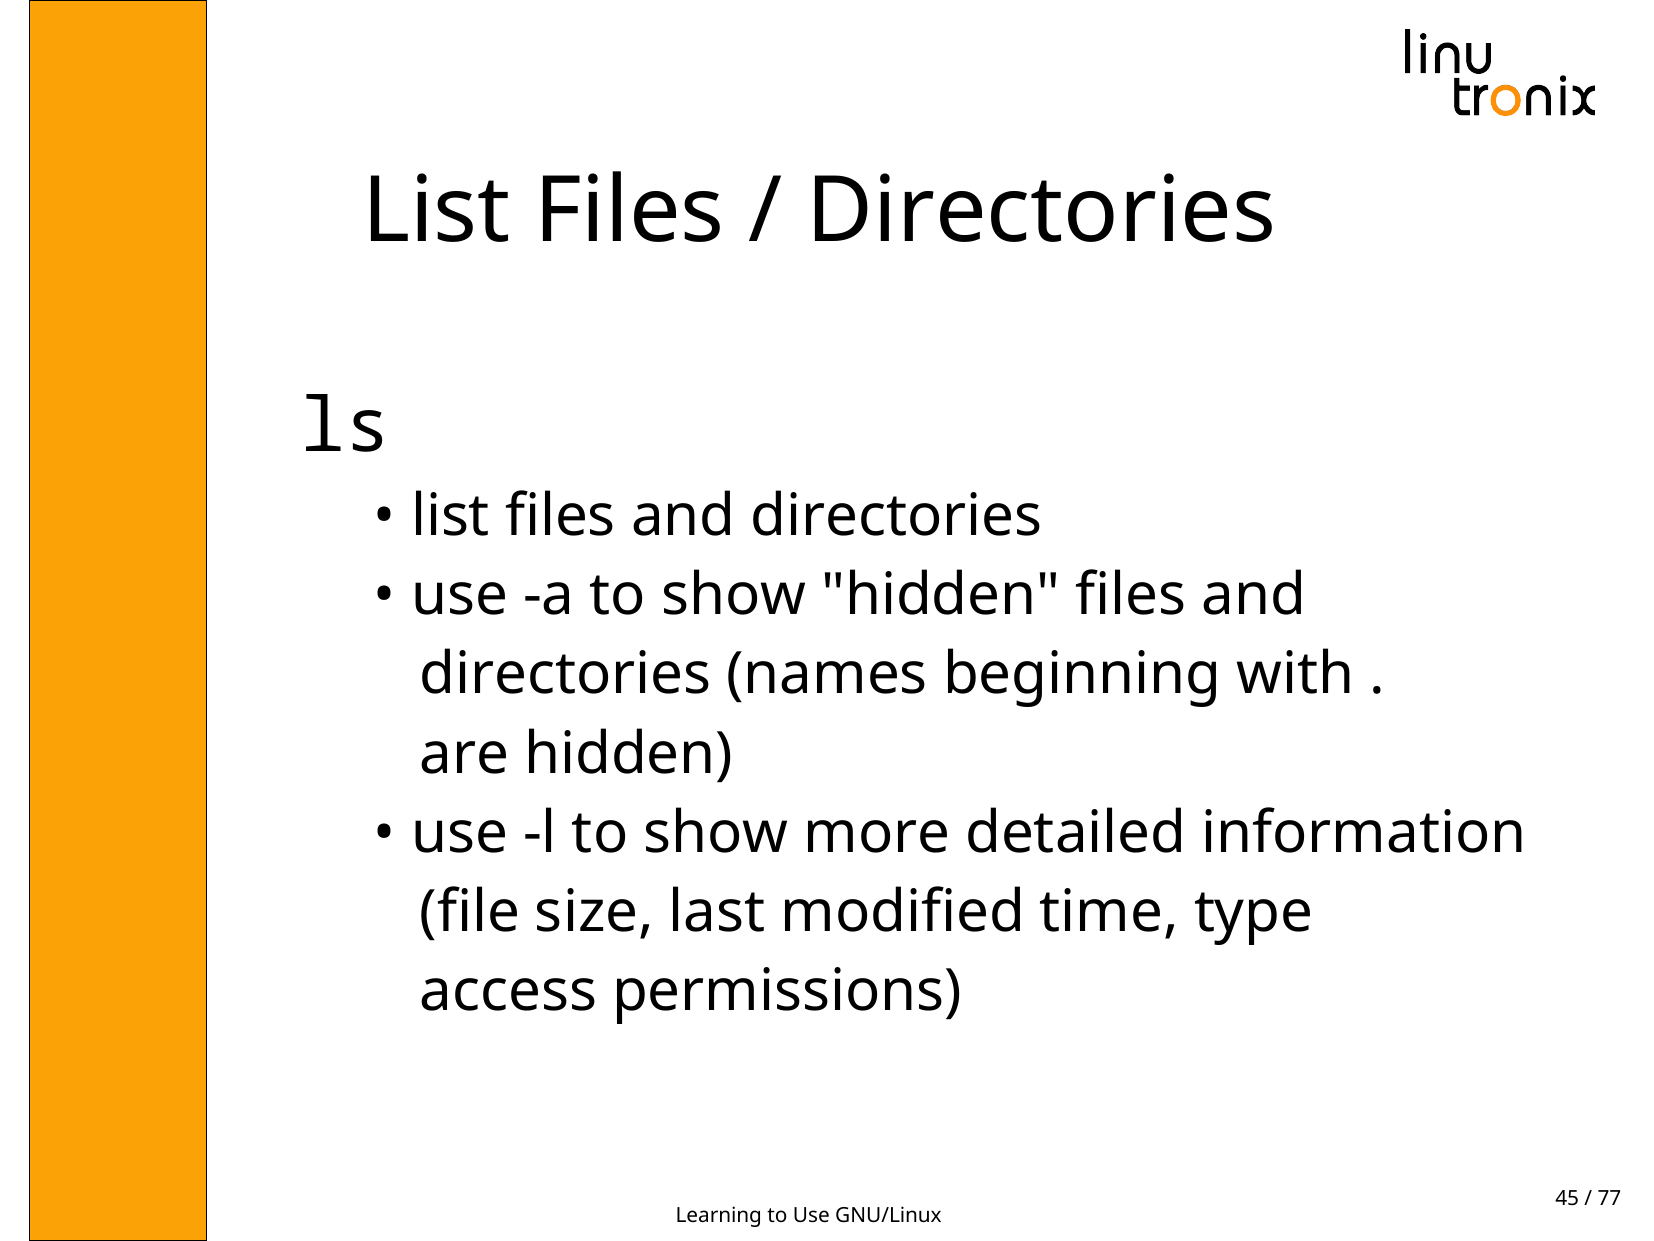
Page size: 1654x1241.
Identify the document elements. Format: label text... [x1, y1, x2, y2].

text_box ls • list files and directories • use -a to show "hidden" files and directories (names beginning with . are hidden) • use -l to show more detailed information (file size, last modified time, type access permissions) [300, 370, 1611, 933]
text_box List Files / Directories [362, 143, 1342, 263]
picture [1405, 29, 1595, 116]
